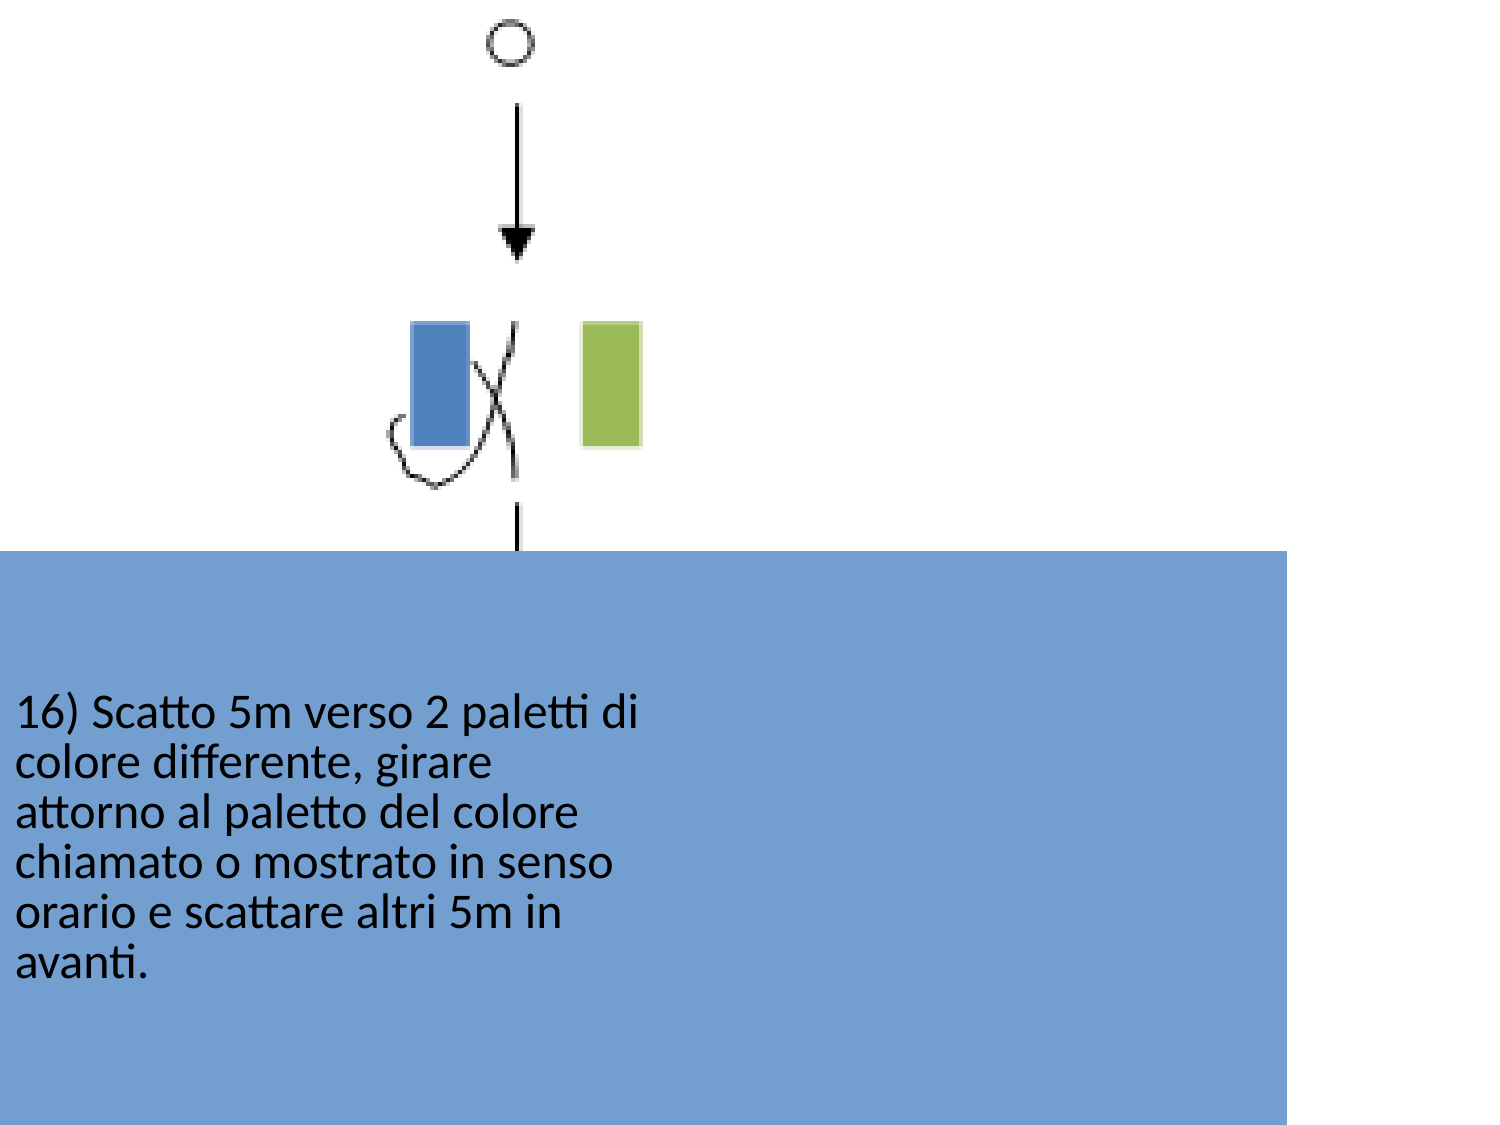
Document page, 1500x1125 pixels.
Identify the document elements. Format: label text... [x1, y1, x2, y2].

table_header [658, 551, 1287, 1051]
table_cell [0, 1051, 551, 1125]
table_cell [551, 1051, 1287, 1125]
table_header 16) Scatto 5m verso 2 paletti di colore differente, girare attorno al paletto del colore chiamato o mostrato in senso orario e scattare altri 5m in avanti. [0, 551, 658, 1051]
picture [0, 0, 1022, 551]
